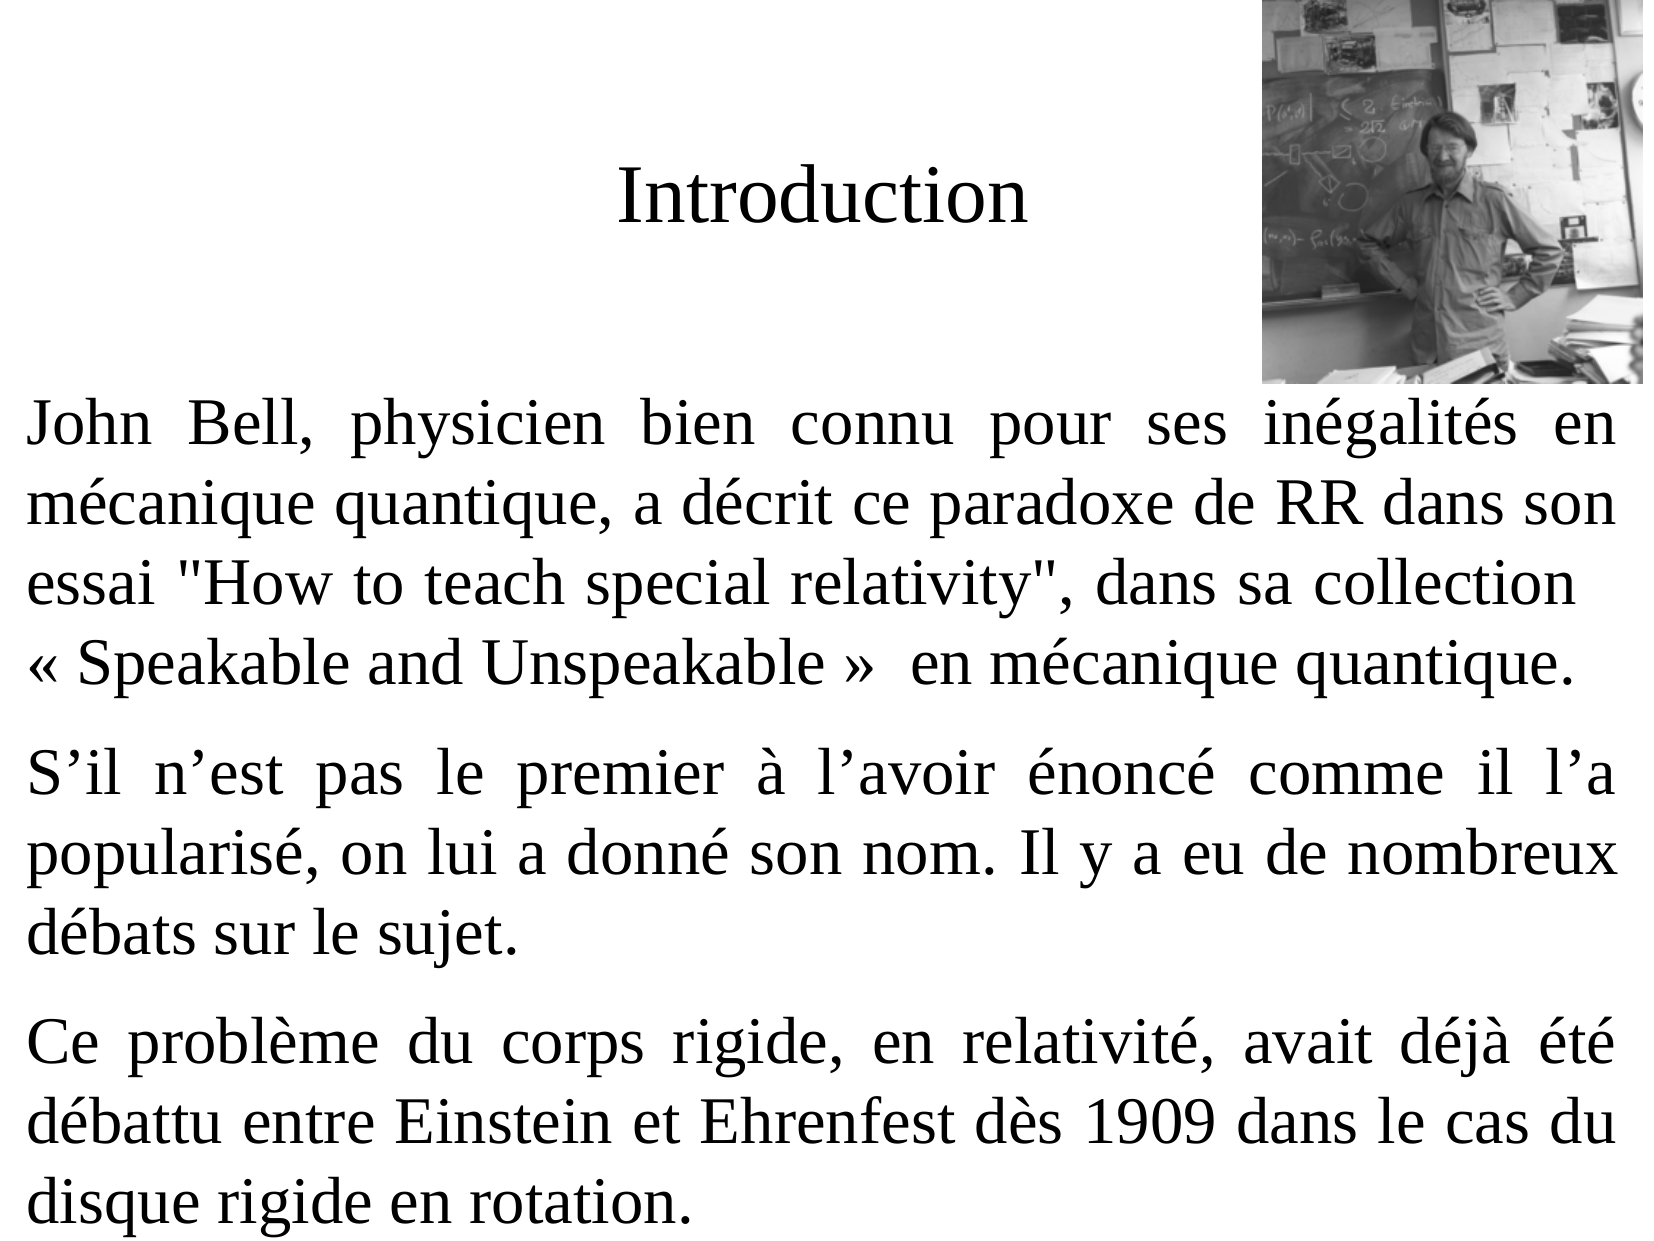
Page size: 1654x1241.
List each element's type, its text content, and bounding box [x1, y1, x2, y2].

text_box Introduction John Bell, physicien bien connu pour ses inégalités en mécanique quantique, a décrit ce paradoxe de RR dans son essai "How to teach special relativity", dans sa collection « Speakable and Unspeakable » en mécanique quantique. S’il n’est pas le premier à l’avoir énoncé comme il l’a popularisé, on lui a donné son nom. Il y a eu de nombreux débats sur le sujet. Ce problème du corps rigide, en relativité, avait déjà été débattu entre Einstein et Ehrenfest dès 1909 dans le cas du disque rigide en rotation. https://cosmologie.saf-astronomie.fr/Bell's%20Spaceship%20Paradox_francais_28_07_10_court.pdf [11, 22, 1654, 1241]
picture [1262, 0, 1643, 384]
